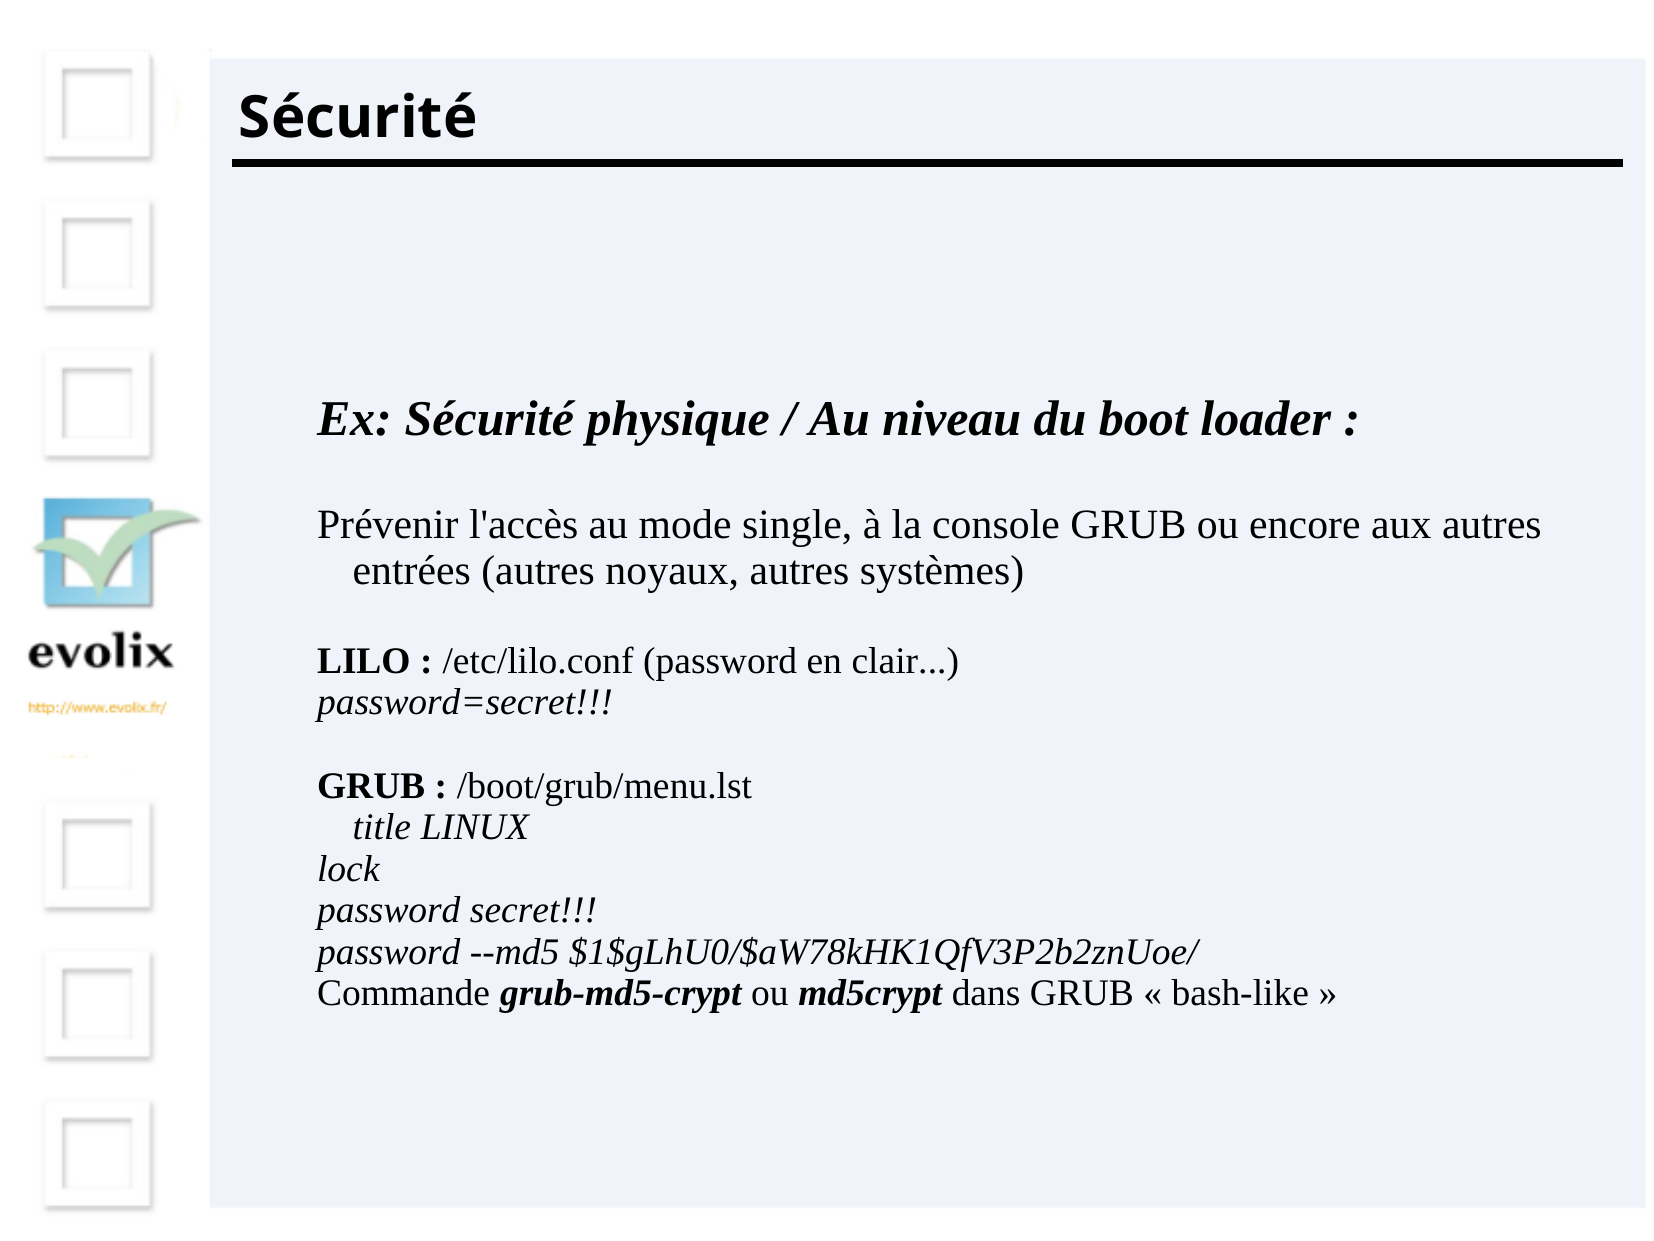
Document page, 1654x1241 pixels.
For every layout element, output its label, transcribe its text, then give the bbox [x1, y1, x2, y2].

picture [0, 49, 1654, 1218]
title Sécurité [238, 0, 1389, 230]
subtitle Ex: Sécurité physique / Au niveau du boot loader : Prévenir l'accès au mode single, à la console GRUB ou encore aux autres entrées (autres noyaux, autres systèmes) LILO : /etc/lilo.conf (password en clair...) password=secret!!! GRUB : /boot/grub/menu.lst title LINUX lock password secret!!! password --md5 $1$gLhU0/$aW78kHK1QfV3P2b2znUoe/ Commande grub-md5-crypt ou md5crypt dans GRUB « bash-like » [281, 238, 1545, 1166]
